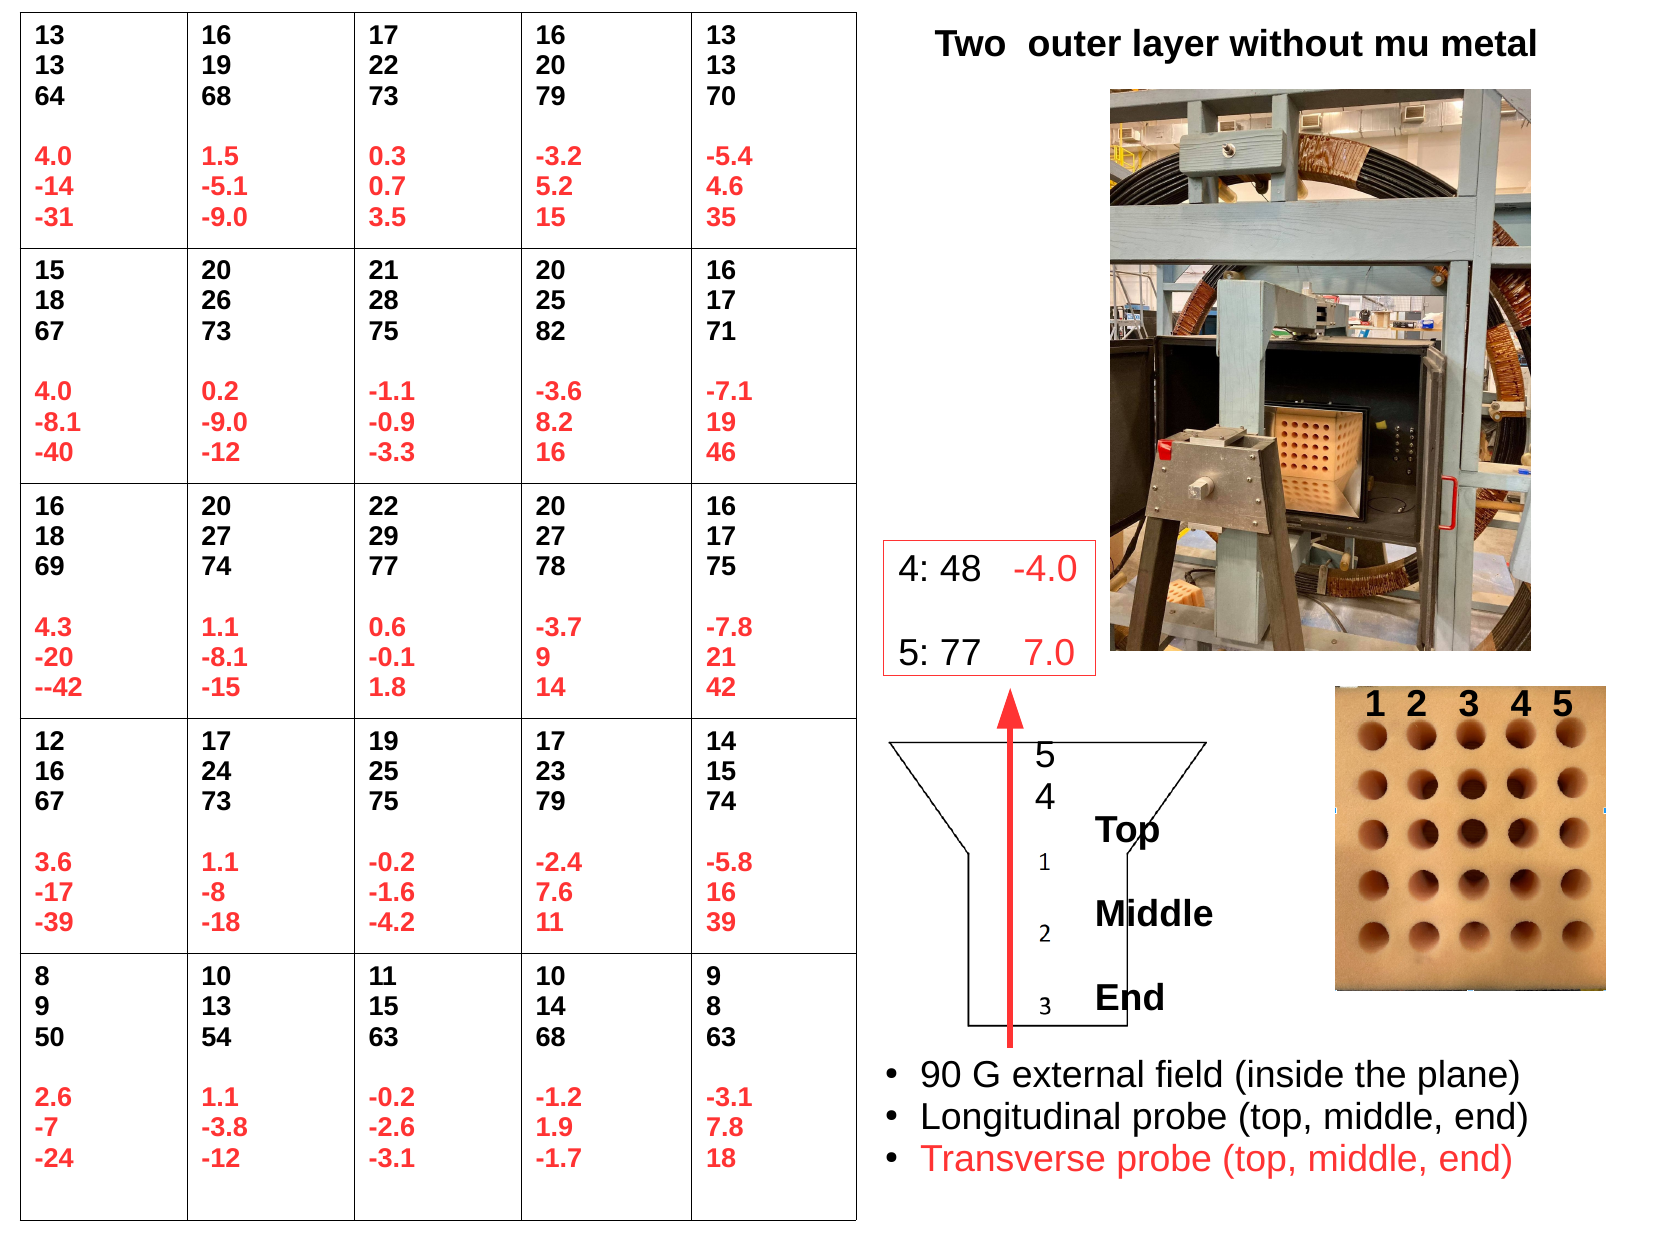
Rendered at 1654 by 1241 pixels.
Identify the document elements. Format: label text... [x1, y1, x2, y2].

table_header 17 22 73 0.3 0.7 3.5 [355, 13, 521, 248]
table_header 16 19 68 1.5 -5.1 -9.0 [188, 13, 354, 248]
table_cell 8 9 50 2.6 -7 -24 [21, 954, 187, 1220]
table_header 13 13 70 -5.4 4.6 35 [692, 13, 856, 248]
table_cell 9 8 63 -3.1 7.8 18 [692, 954, 856, 1220]
text_box Two outer layer without mu metal [884, 15, 1636, 72]
table_cell 20 27 74 1.1 -8.1 -15 [188, 484, 354, 718]
picture [1023, 695, 1221, 801]
table_header 16 20 79 -3.2 5.2 15 [522, 13, 691, 248]
table_cell 10 13 54 1.1 -3.8 -12 [188, 954, 354, 1220]
text_box 1 2 3 4 5 [1350, 675, 1621, 732]
table_cell 19 25 75 -0.2 -1.6 -4.2 [355, 719, 521, 953]
table_cell 12 16 67 3.6 -17 -39 [21, 719, 187, 953]
table_cell 17 23 79 -2.4 7.6 11 [522, 719, 691, 953]
table_cell 14 15 74 -5.8 16 39 [692, 719, 856, 953]
table_cell 11 15 63 -0.2 -2.6 -3.1 [355, 954, 521, 1220]
table_cell 16 17 71 -7.1 19 46 [692, 249, 856, 483]
table_cell 10 14 68 -1.2 1.9 -1.7 [522, 954, 691, 1220]
picture [872, 695, 1007, 1046]
table_cell 22 29 77 0.6 -0.1 1.8 [355, 484, 521, 718]
table_cell 20 27 78 -3.7 9 14 [522, 484, 691, 718]
text_box 4: 48 -4.0 5: 77 7.0 [883, 540, 1111, 723]
picture [1335, 686, 1606, 991]
table_cell 21 28 75 -1.1 -0.9 -3.3 [355, 249, 521, 483]
table_cell 16 18 69 4.3 -20 --42 [21, 484, 187, 718]
table_header 13 13 64 4.0 -14 -31 [21, 13, 187, 248]
table_cell 17 24 73 1.1 -8 -18 [188, 719, 354, 953]
picture [1013, 729, 1221, 1046]
text_box Top Middle End [1080, 801, 1261, 1030]
table_cell 16 17 75 -7.8 21 42 [692, 484, 856, 718]
picture [1110, 89, 1531, 651]
table_cell 15 18 67 4.0 -8.1 -40 [21, 249, 187, 483]
text_box 5 4 [1020, 726, 1156, 826]
table_cell 20 25 82 -3.6 8.2 16 [522, 249, 691, 483]
text_box 90 G external field (inside the plane) Longitudinal probe (top, middle, end) Transverse probe (top, middle, end) [870, 1046, 1606, 1241]
table_cell 20 26 73 0.2 -9.0 -12 [188, 249, 354, 483]
